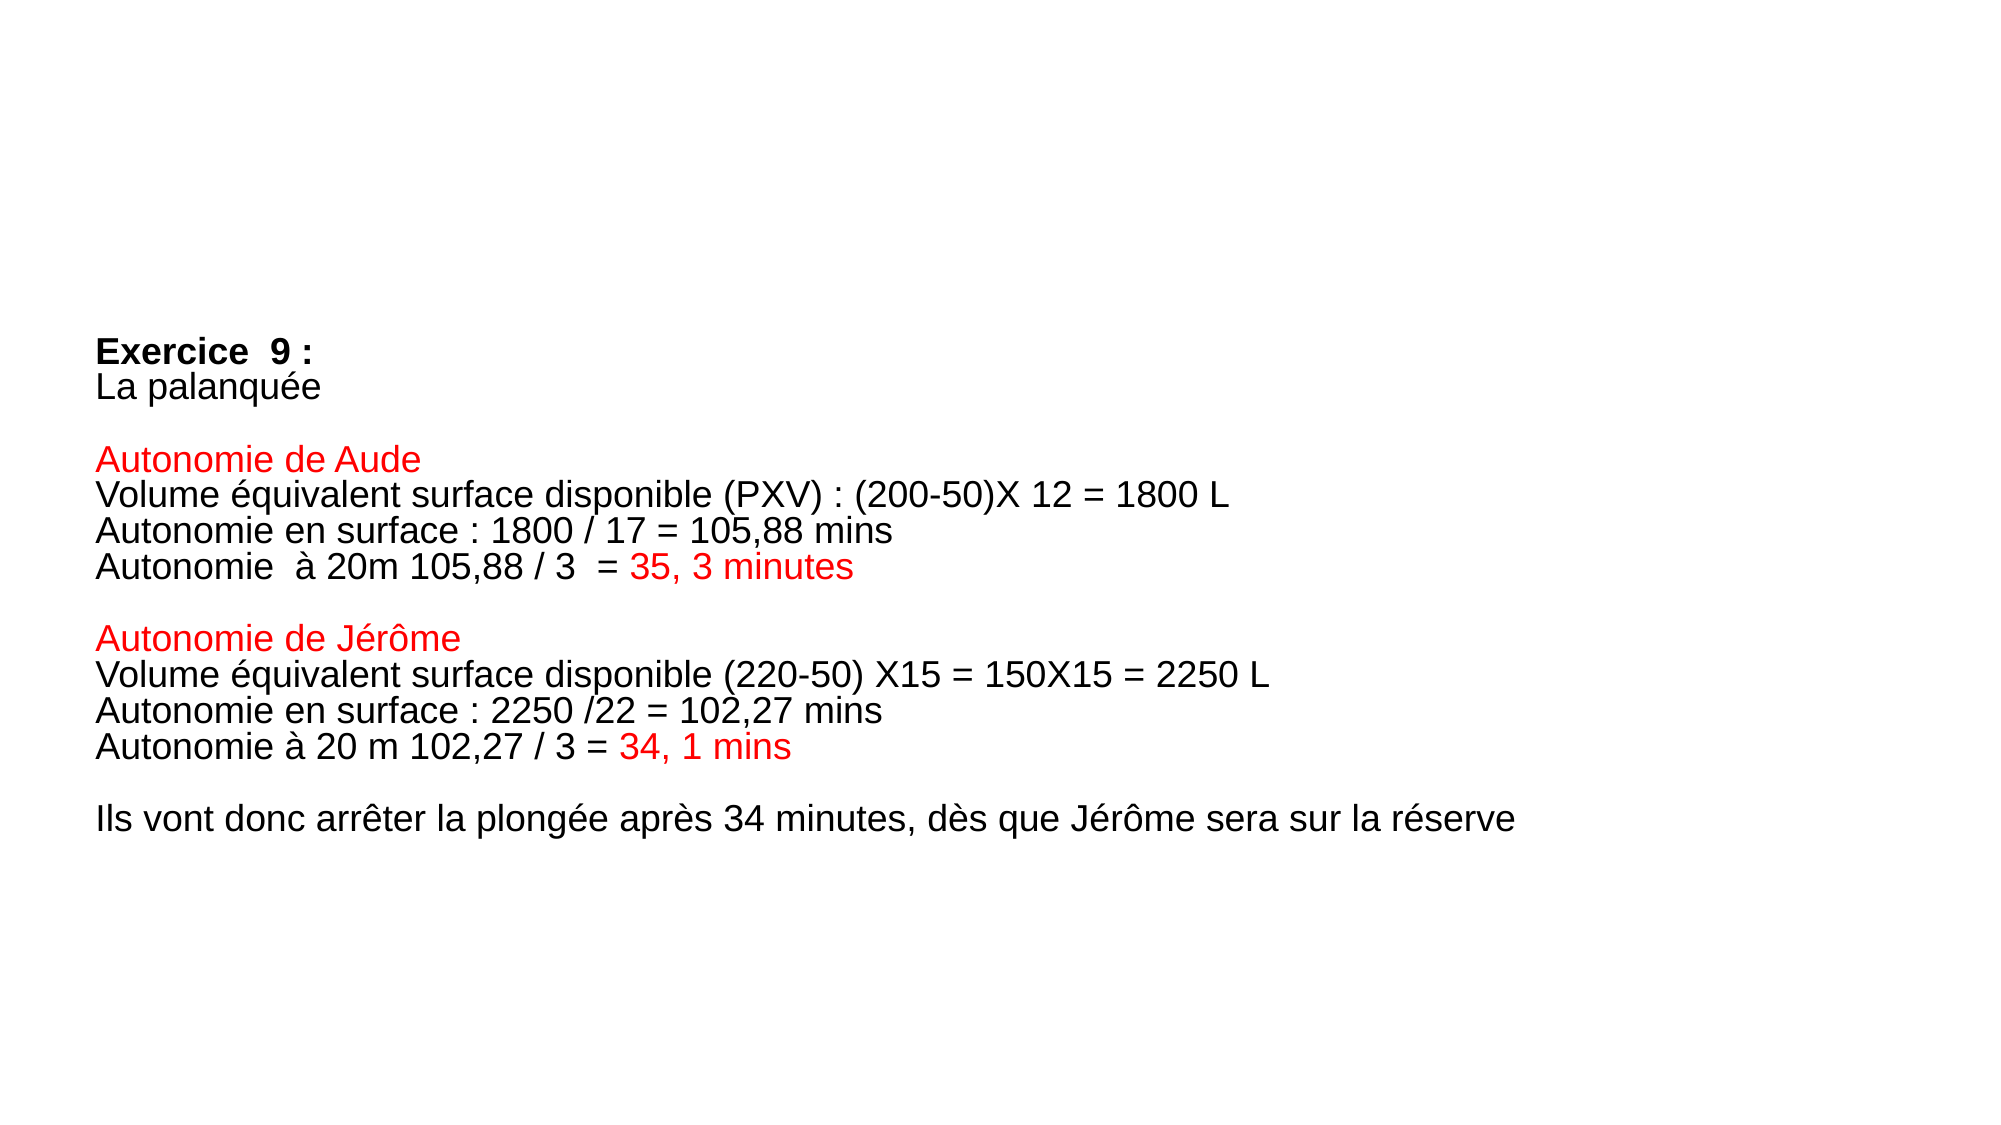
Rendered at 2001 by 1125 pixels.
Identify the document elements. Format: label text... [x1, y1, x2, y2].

text_box Exercice 9 : La palanquée Autonomie de Aude Volume équivalent surface disponible (PXV) : (200-50)X 12 = 1800 L Autonomie en surface : 1800 / 17 = 105,88 mins Autonomie à 20m 105,88 / 3 = 35, 3 minutes Autonomie de Jérôme Volume équivalent surface disponible (220-50) X15 = 150X15 = 2250 L Autonomie en surface : 2250 /22 = 102,27 mins Autonomie à 20 m 102,27 / 3 = 34, 1 mins Ils vont donc arrêter la plongée après 34 minutes, dès que Jérôme sera sur la réserve [80, 310, 1920, 879]
